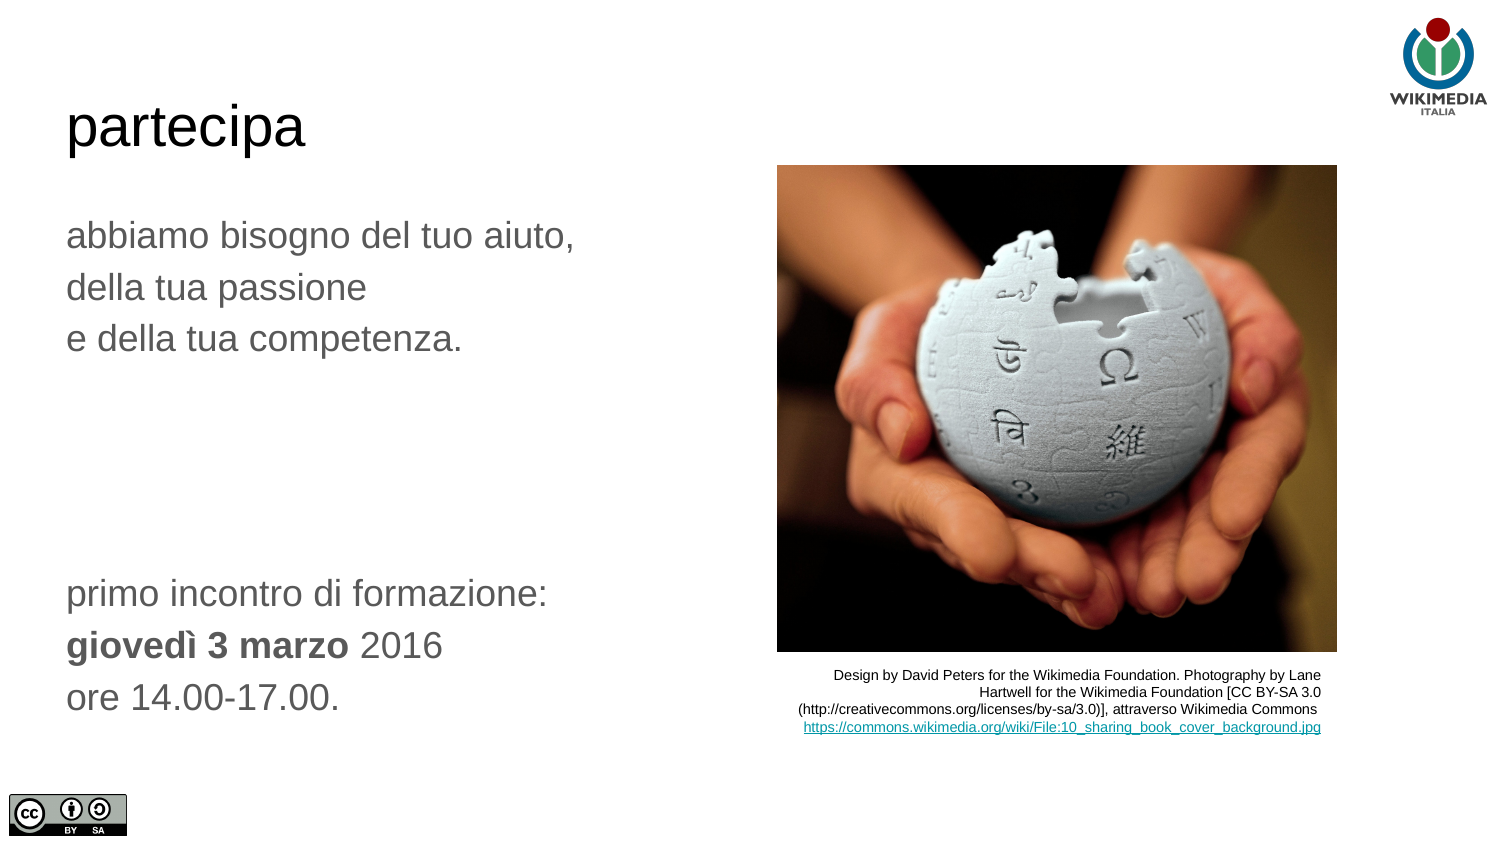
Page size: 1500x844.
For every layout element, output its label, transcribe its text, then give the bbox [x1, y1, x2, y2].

title partecipa [51, 72, 1449, 167]
picture [1389, 17, 1488, 116]
picture [777, 165, 1337, 652]
picture [9, 794, 127, 836]
list abbiamo bisogno del tuo aiuto, della tua passione e della tua competenza. primo incontro di formazione: giovedì 3 marzo 2016 ore 14.00-17.00. [51, 189, 1449, 750]
text_box Design by David Peters for the Wikimedia Foundation. Photography by Lane Hartwell for the Wikimedia Foundation [CC BY-SA 3.0 (http://creativecommons.org/licenses/by-sa/3.0)], attraverso Wikimedia Commons https://commons.wikimedia.org/wiki/File:10_sharing_book_cover_background.jpg [777, 670, 1337, 765]
